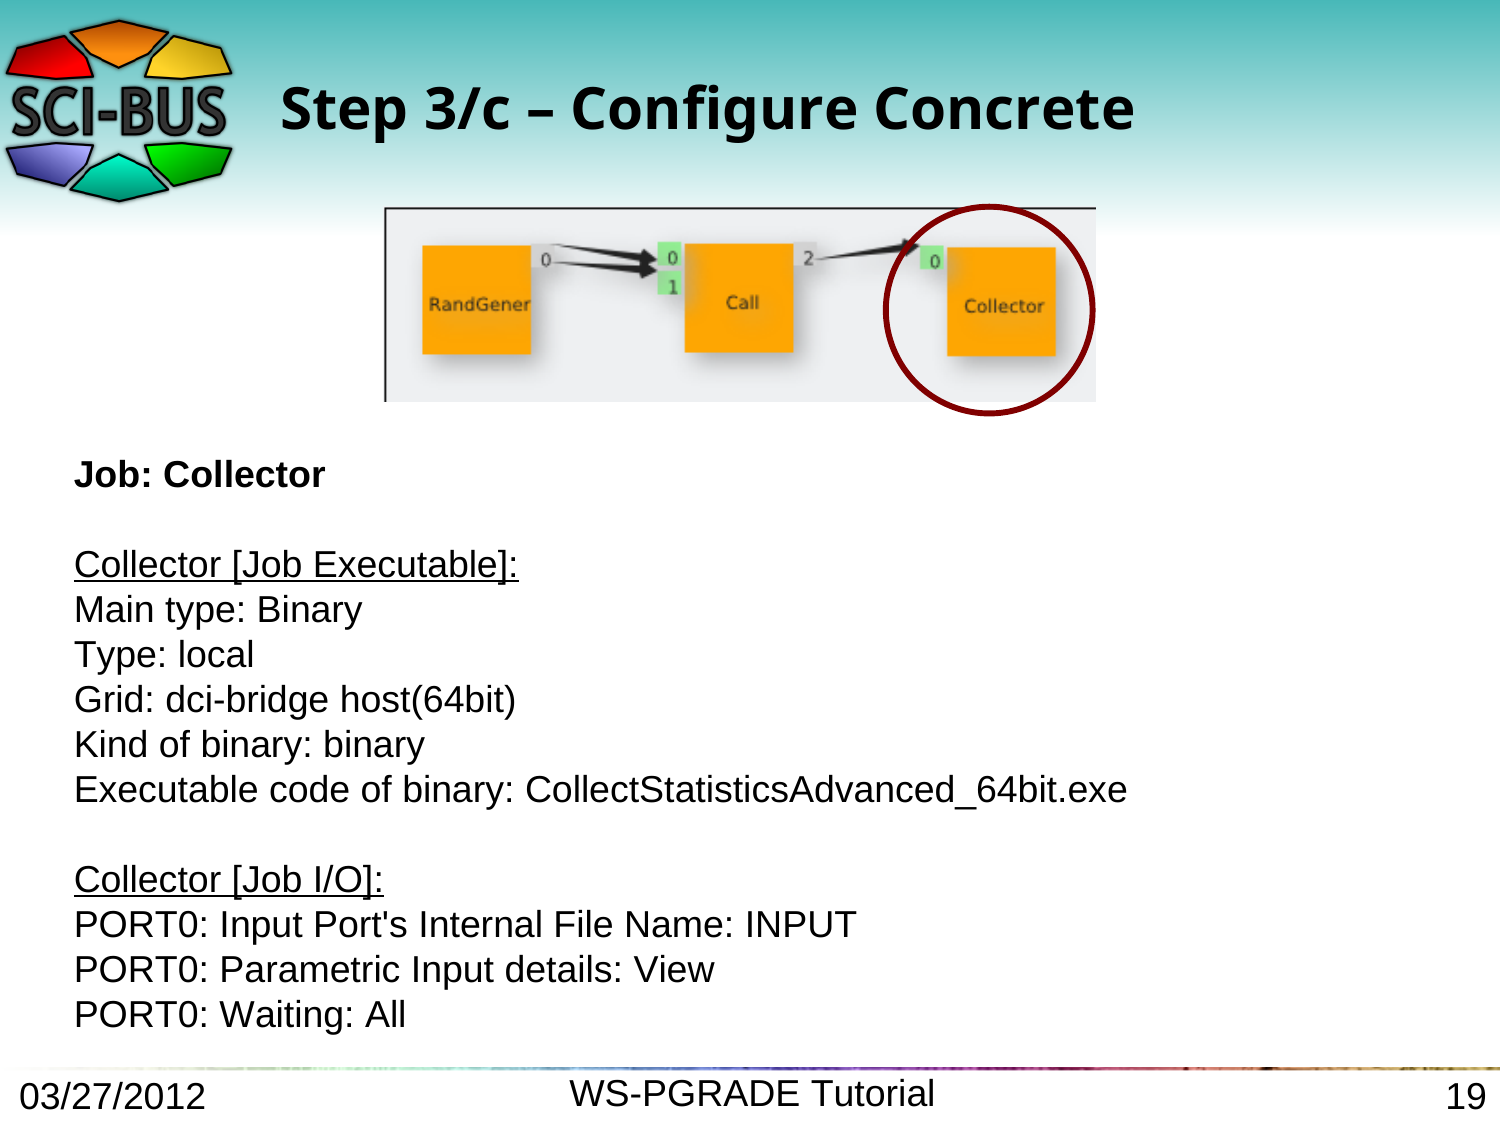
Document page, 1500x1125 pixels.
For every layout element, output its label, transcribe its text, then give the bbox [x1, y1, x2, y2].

picture [0, 15, 237, 207]
text_box Job: Collector Collector [Job Executable]: Main type: Binary Type: local Grid: dci-bridge host(64bit) Kind of binary: binary Executable code of binary: CollectStatisticsAdvanced_64bit.exe Collector [Job I/O]: PORT0: Input Port's Internal File Name: INPUT PORT0: Parametric Input details: View PORT0: Waiting: All [59, 442, 1418, 1043]
picture [383, 206, 963, 402]
picture [0, 1067, 1500, 1125]
title Step 3/c – Configure Concrete [265, 29, 1477, 183]
picture [1045, 321, 1096, 402]
picture [889, 210, 1089, 402]
picture [1016, 206, 1096, 299]
